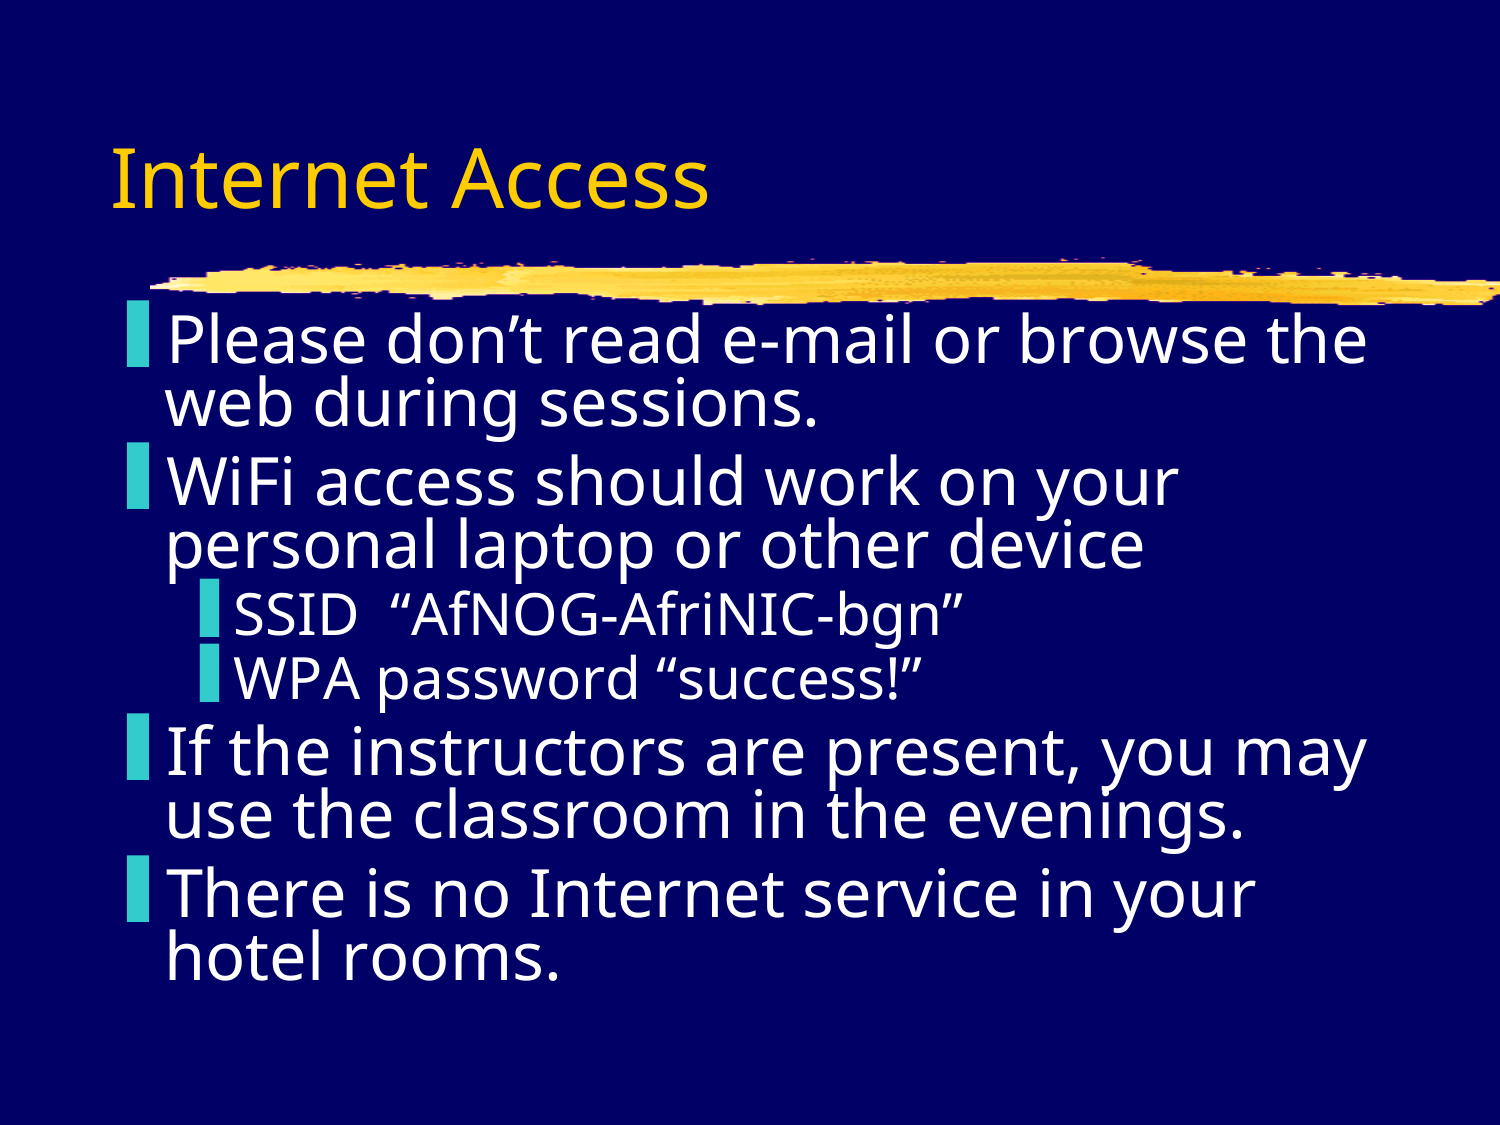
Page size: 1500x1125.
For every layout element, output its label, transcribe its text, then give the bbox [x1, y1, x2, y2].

list Please don’t read e-mail or browse the web during sessions. WiFi access should work on your personal laptop or other device SSID “AfNOG-AfriNIC-bgn” WPA password “success!” If the instructors are present, you may use the classroom in the evenings. There is no Internet service in your hotel rooms. [110, 312, 1391, 1125]
title Internet Access [110, 78, 1391, 297]
picture [150, 252, 1500, 316]
